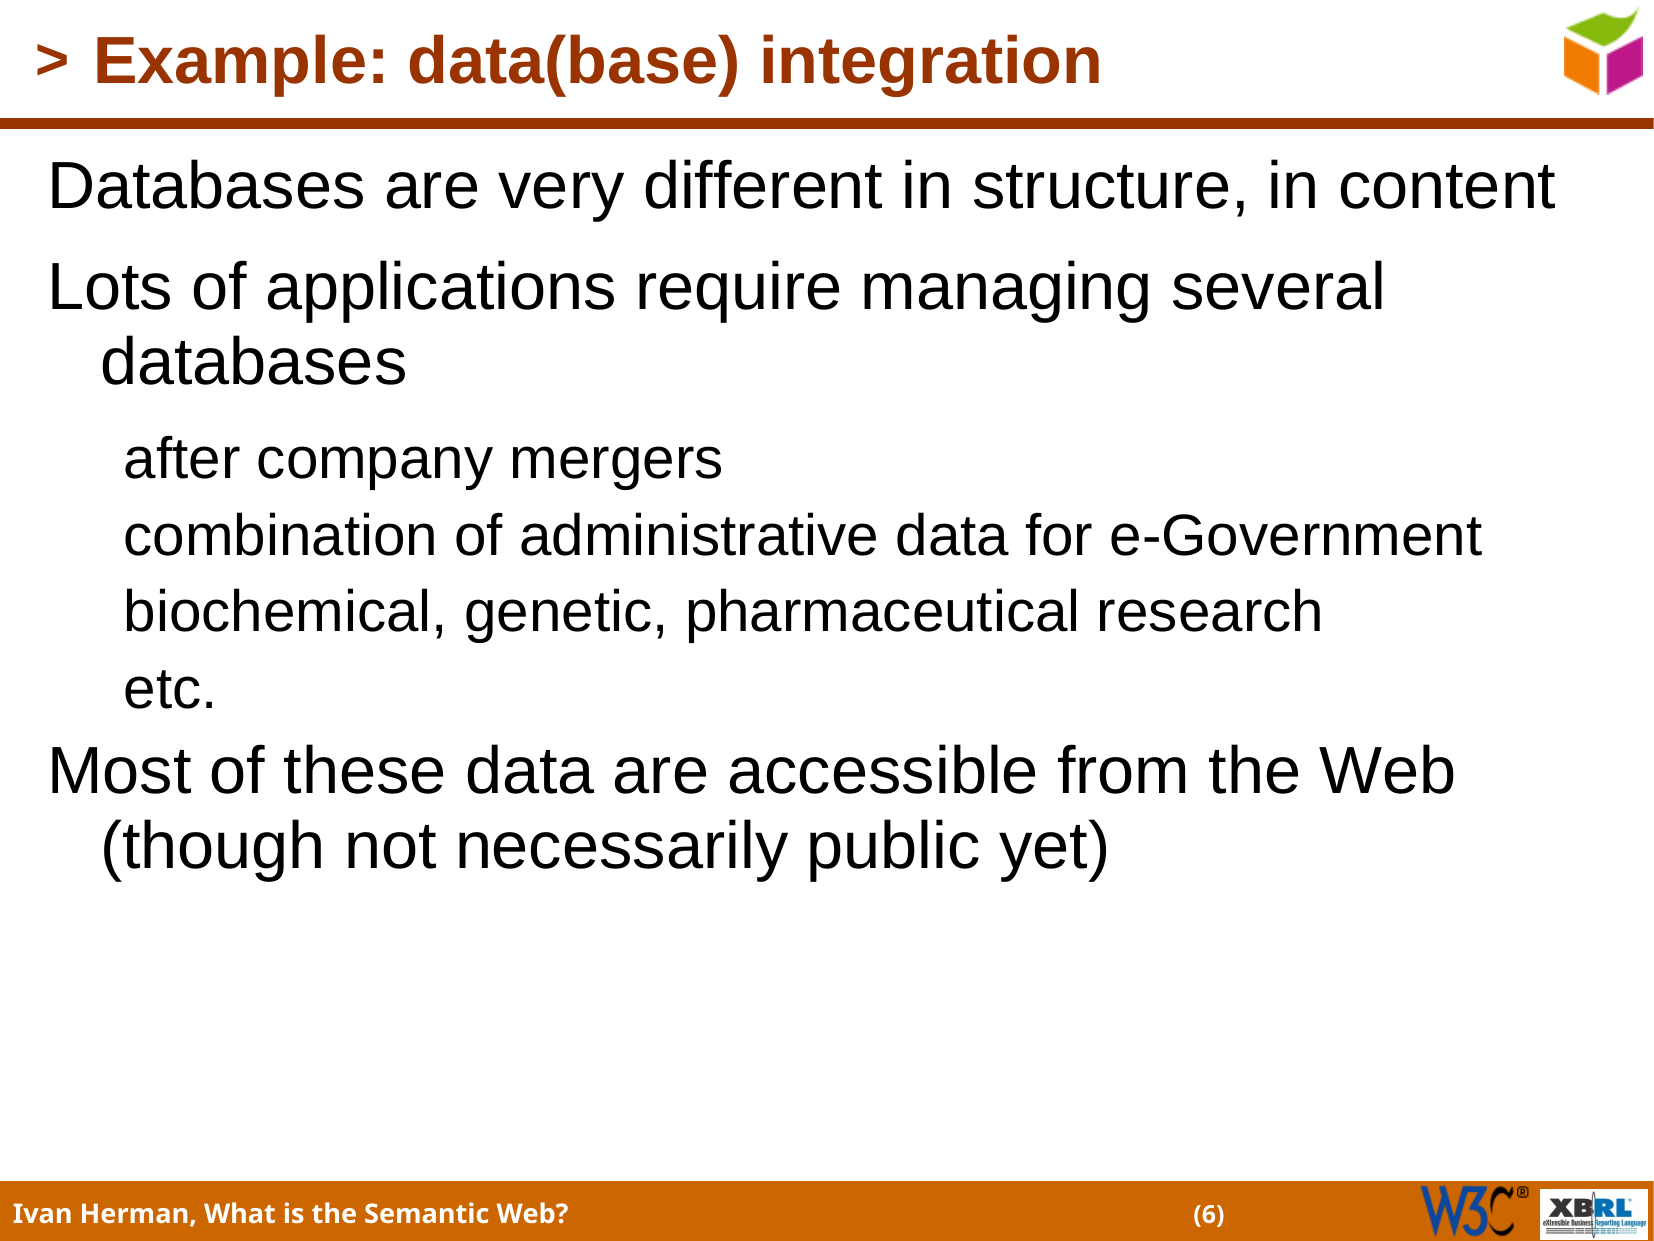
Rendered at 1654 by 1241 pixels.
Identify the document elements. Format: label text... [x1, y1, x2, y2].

picture [1417, 1183, 1533, 1240]
title Example: data(base) integration [93, 0, 1493, 119]
picture [1540, 1189, 1648, 1240]
picture [1564, 5, 1643, 95]
list Databases are very different in structure, in content Lots of applications require managing several databases after company mergers combination of administrative data for e-Government biochemical, genetic, pharmaceutical research etc. Most of these data are accessible from the Web (though not necessarily public yet) [29, 147, 1624, 1134]
